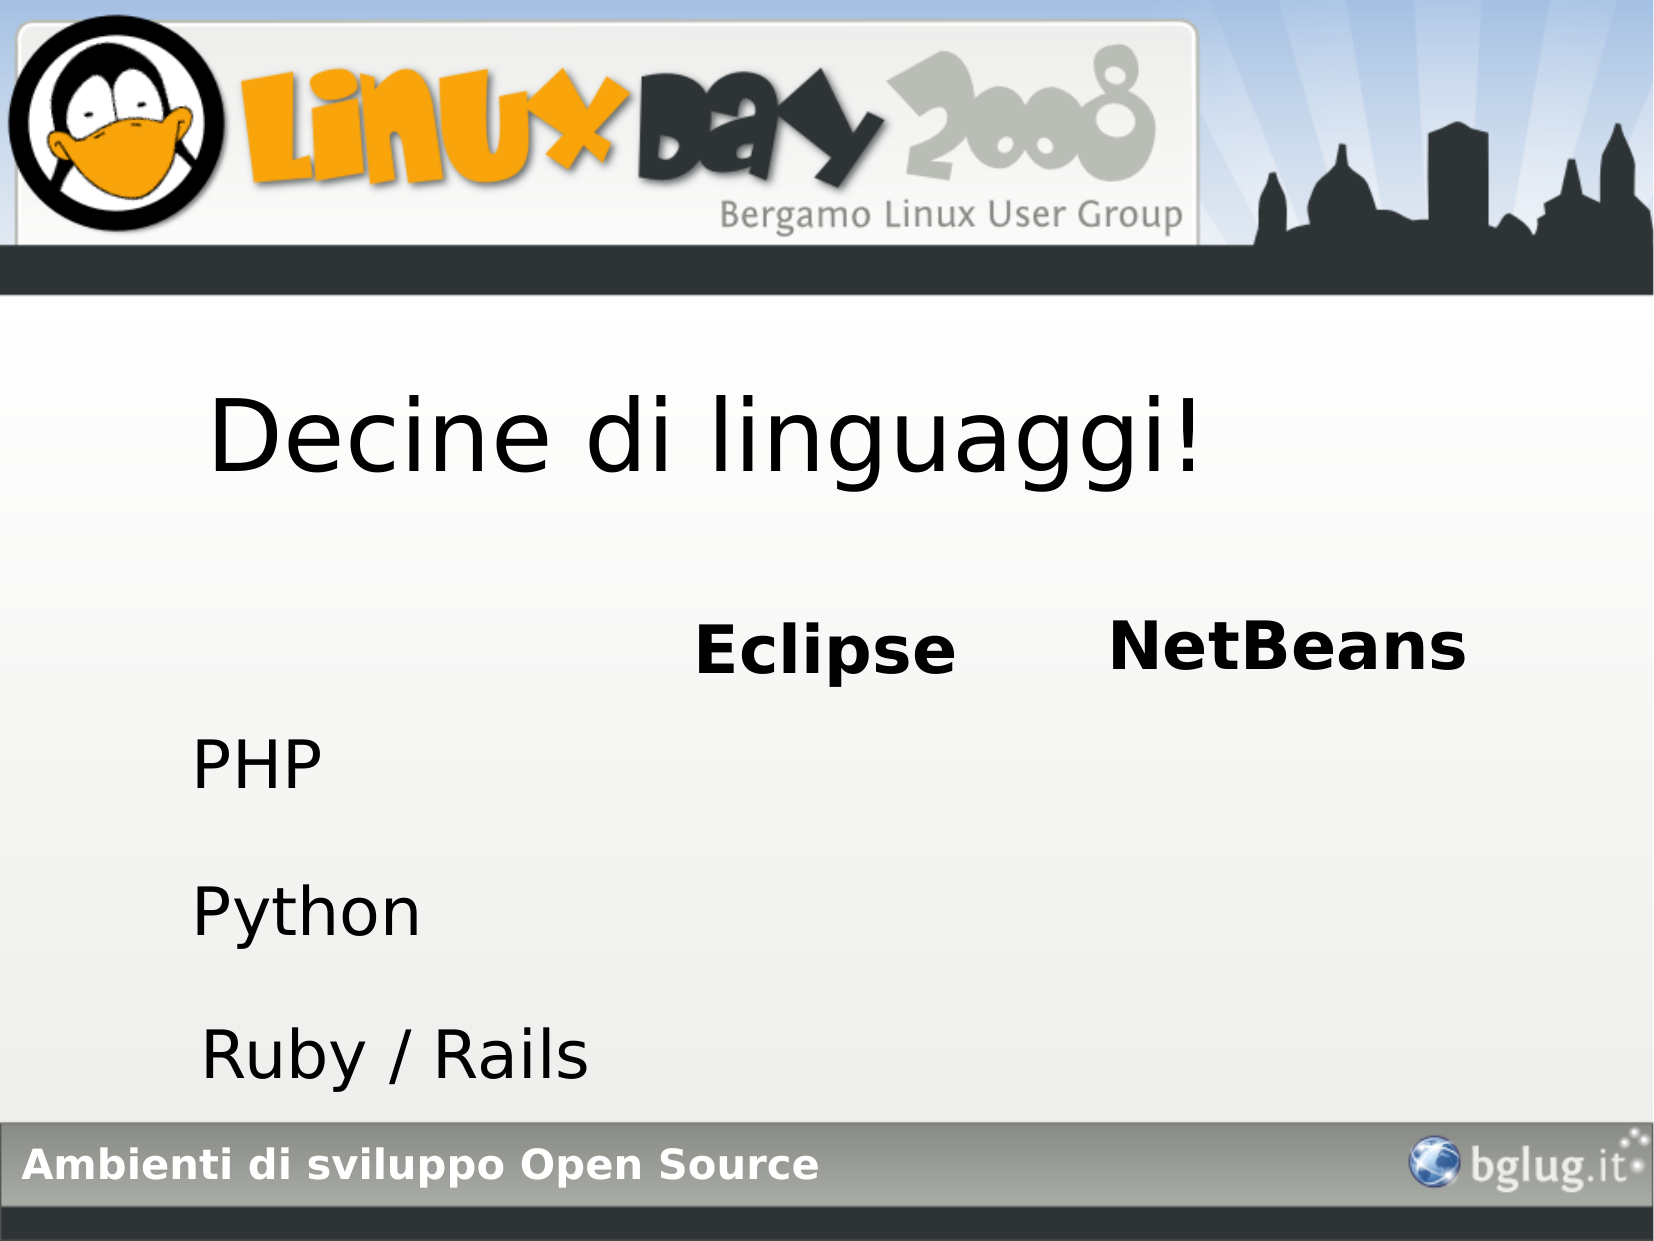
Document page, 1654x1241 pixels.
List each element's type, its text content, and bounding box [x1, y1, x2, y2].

text_box Eclipse [679, 565, 1113, 655]
text_box Decine di linguaggi! [191, 370, 1462, 498]
picture [0, 0, 1654, 1241]
text_box Ambienti di sviluppo Open Source [6, 1133, 719, 1196]
text_box PHP [177, 680, 562, 771]
text_box Python [177, 826, 562, 917]
text_box Ruby / Rails [185, 970, 680, 1060]
text_box NetBeans [1092, 561, 1506, 651]
